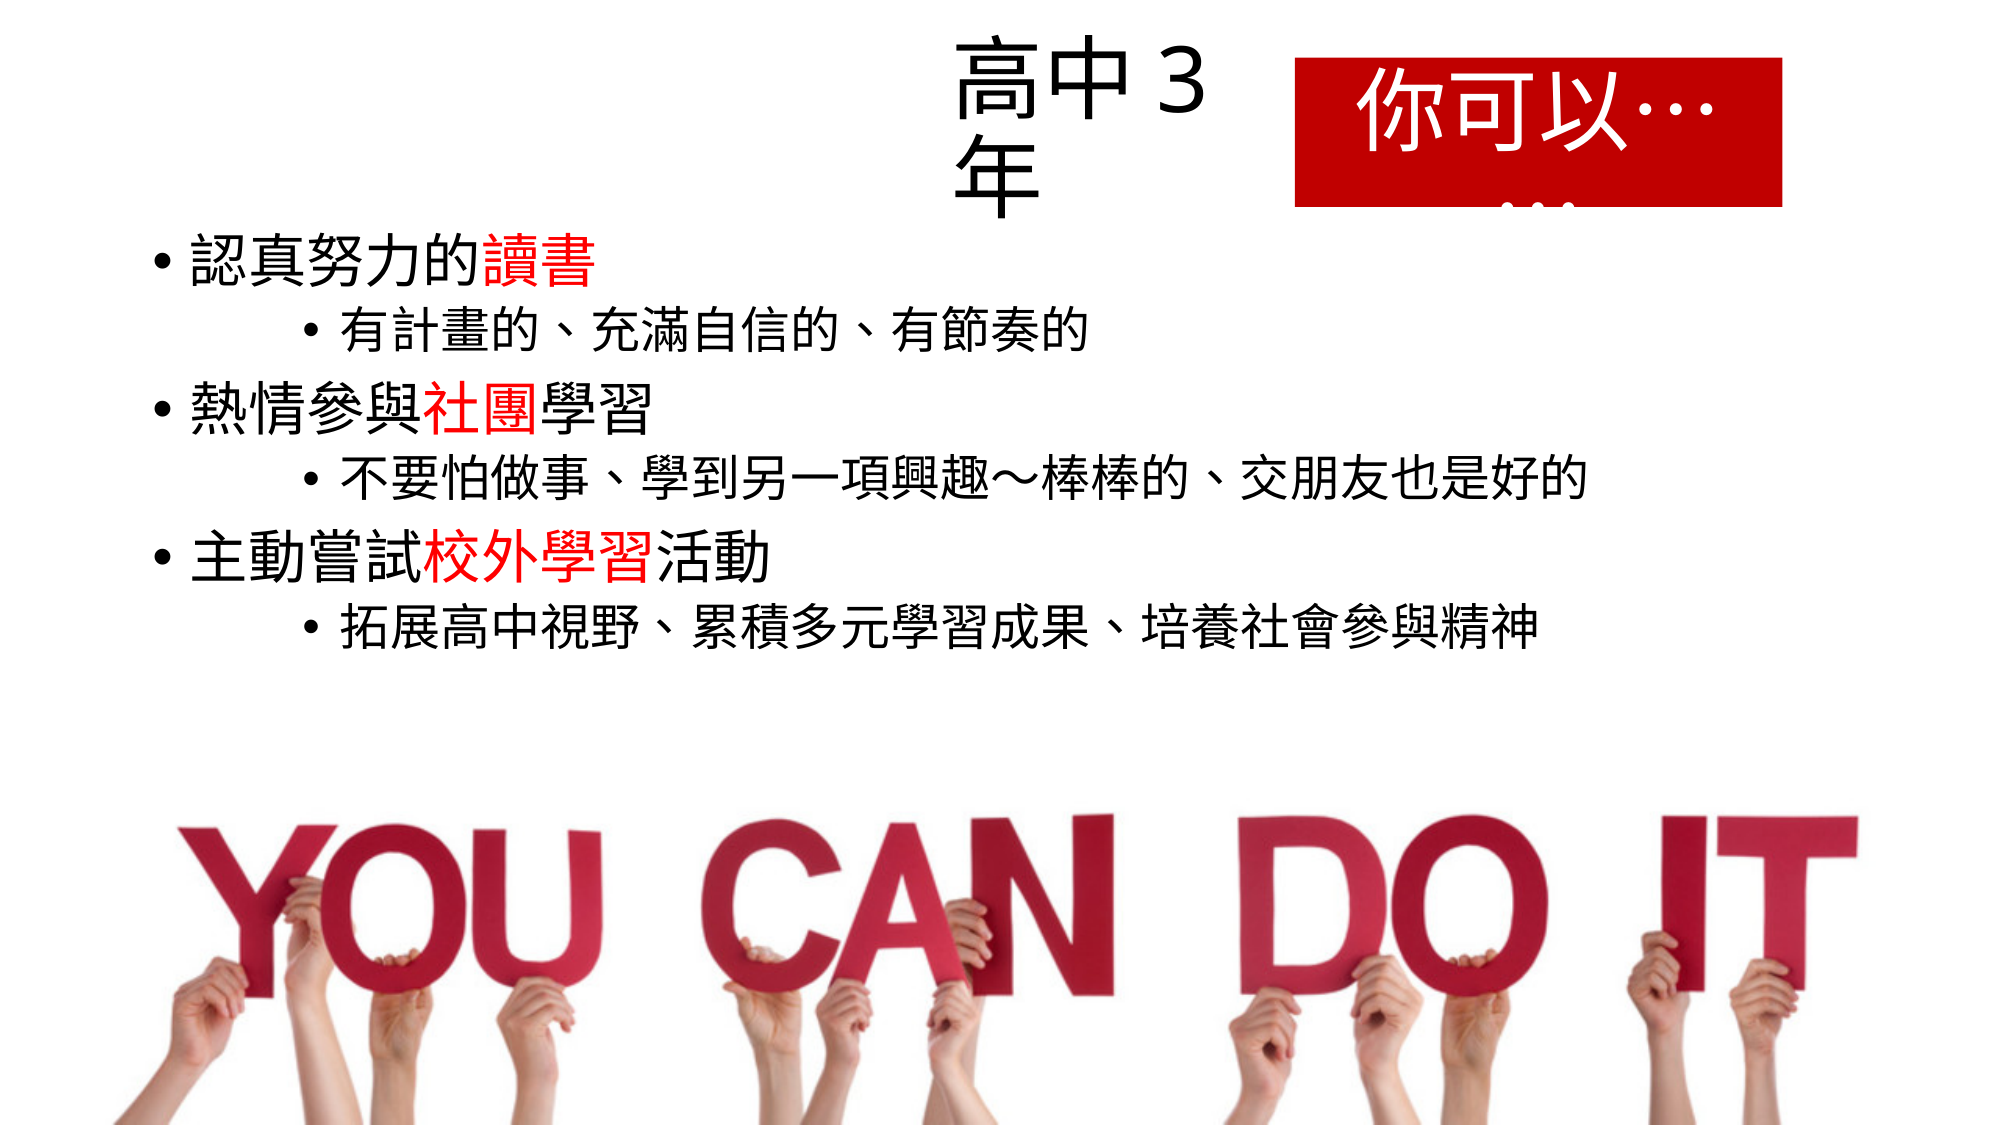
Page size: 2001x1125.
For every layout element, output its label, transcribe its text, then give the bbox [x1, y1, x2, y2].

title 高中3年 [936, 23, 1295, 224]
list 認真努力的讀書 有計畫的、充滿自信的、有節奏的 熱情參與社團學習 不要怕做事、學到另一項興趣～棒棒的、交朋友也是好的 主動嘗試校外學習活動 拓展高中視野、累積多元學習成果、培養社會參與精神 [137, 224, 1863, 1014]
text_box 你可以…… [1294, 57, 1783, 207]
picture [87, 750, 1944, 1125]
